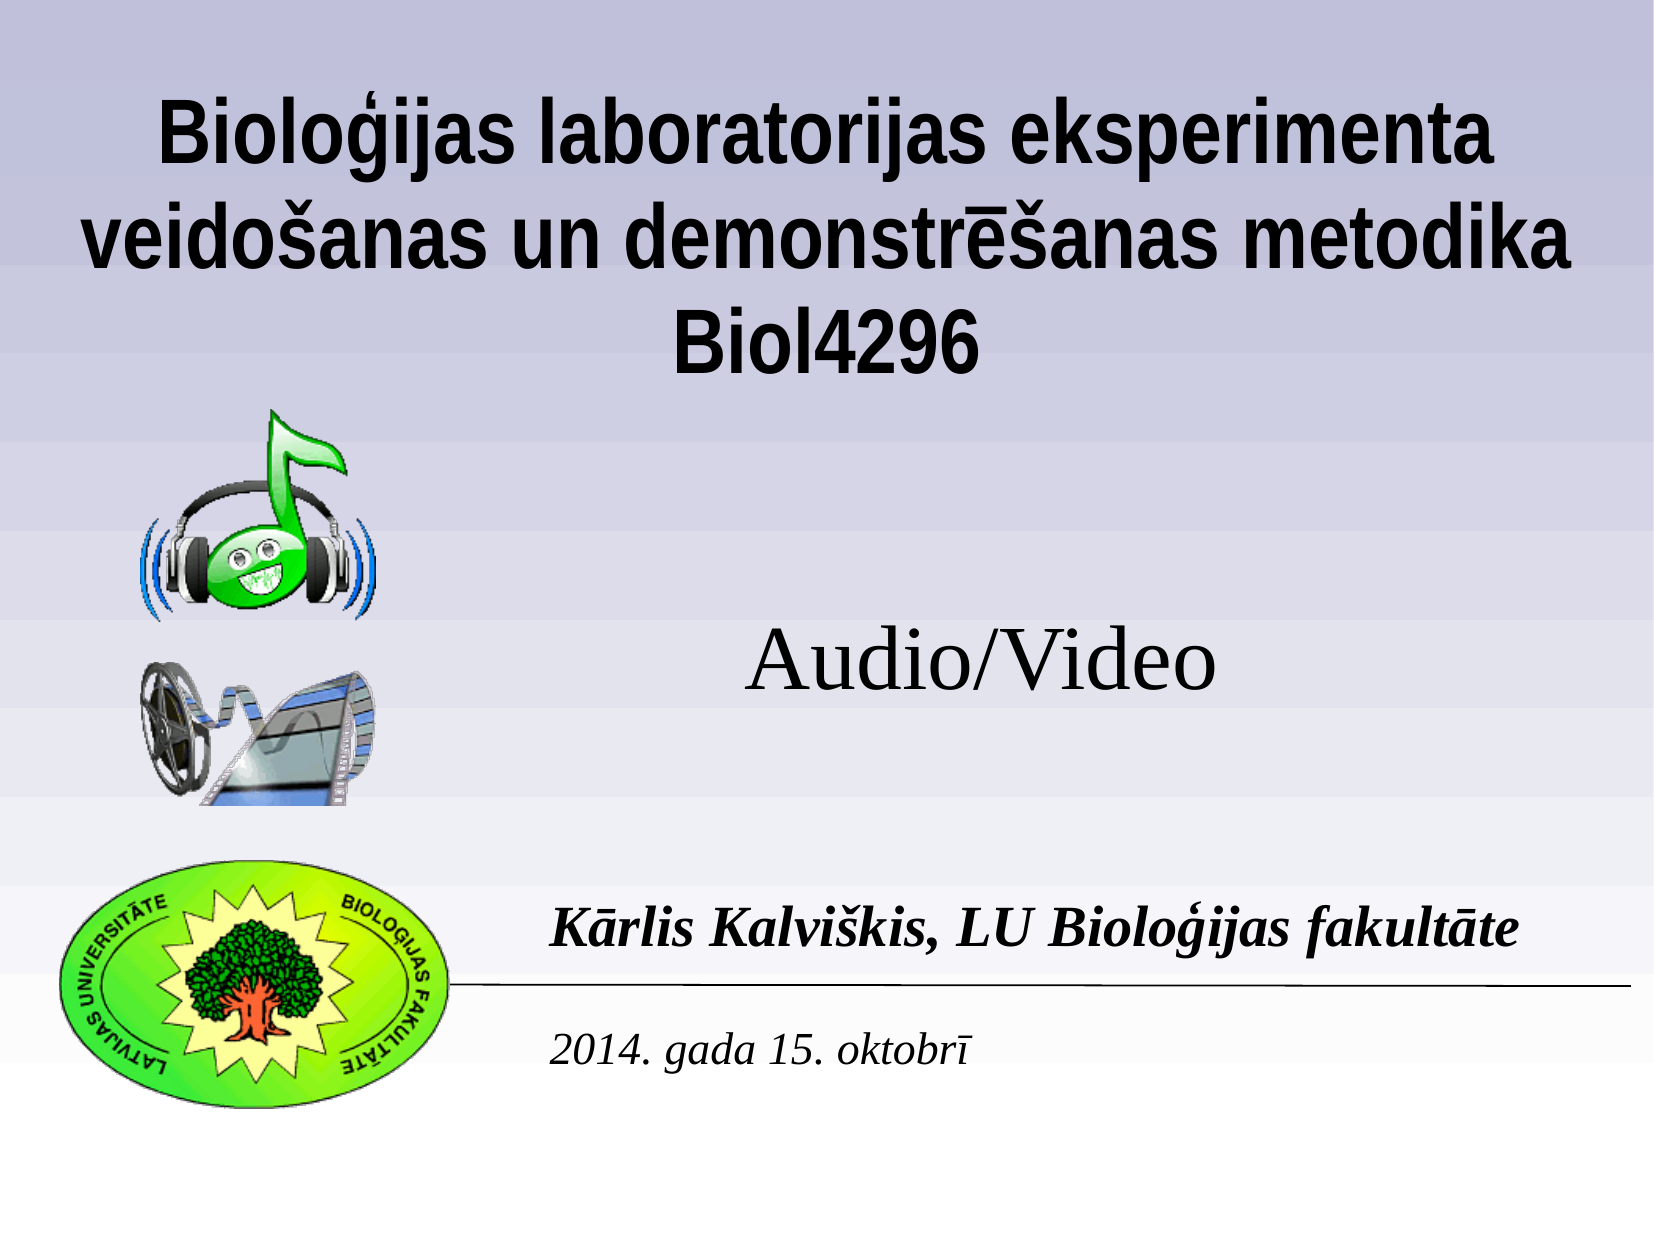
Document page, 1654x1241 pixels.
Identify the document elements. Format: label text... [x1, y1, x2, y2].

title Audio/Video [332, 456, 1632, 861]
picture [0, 0, 1654, 1241]
